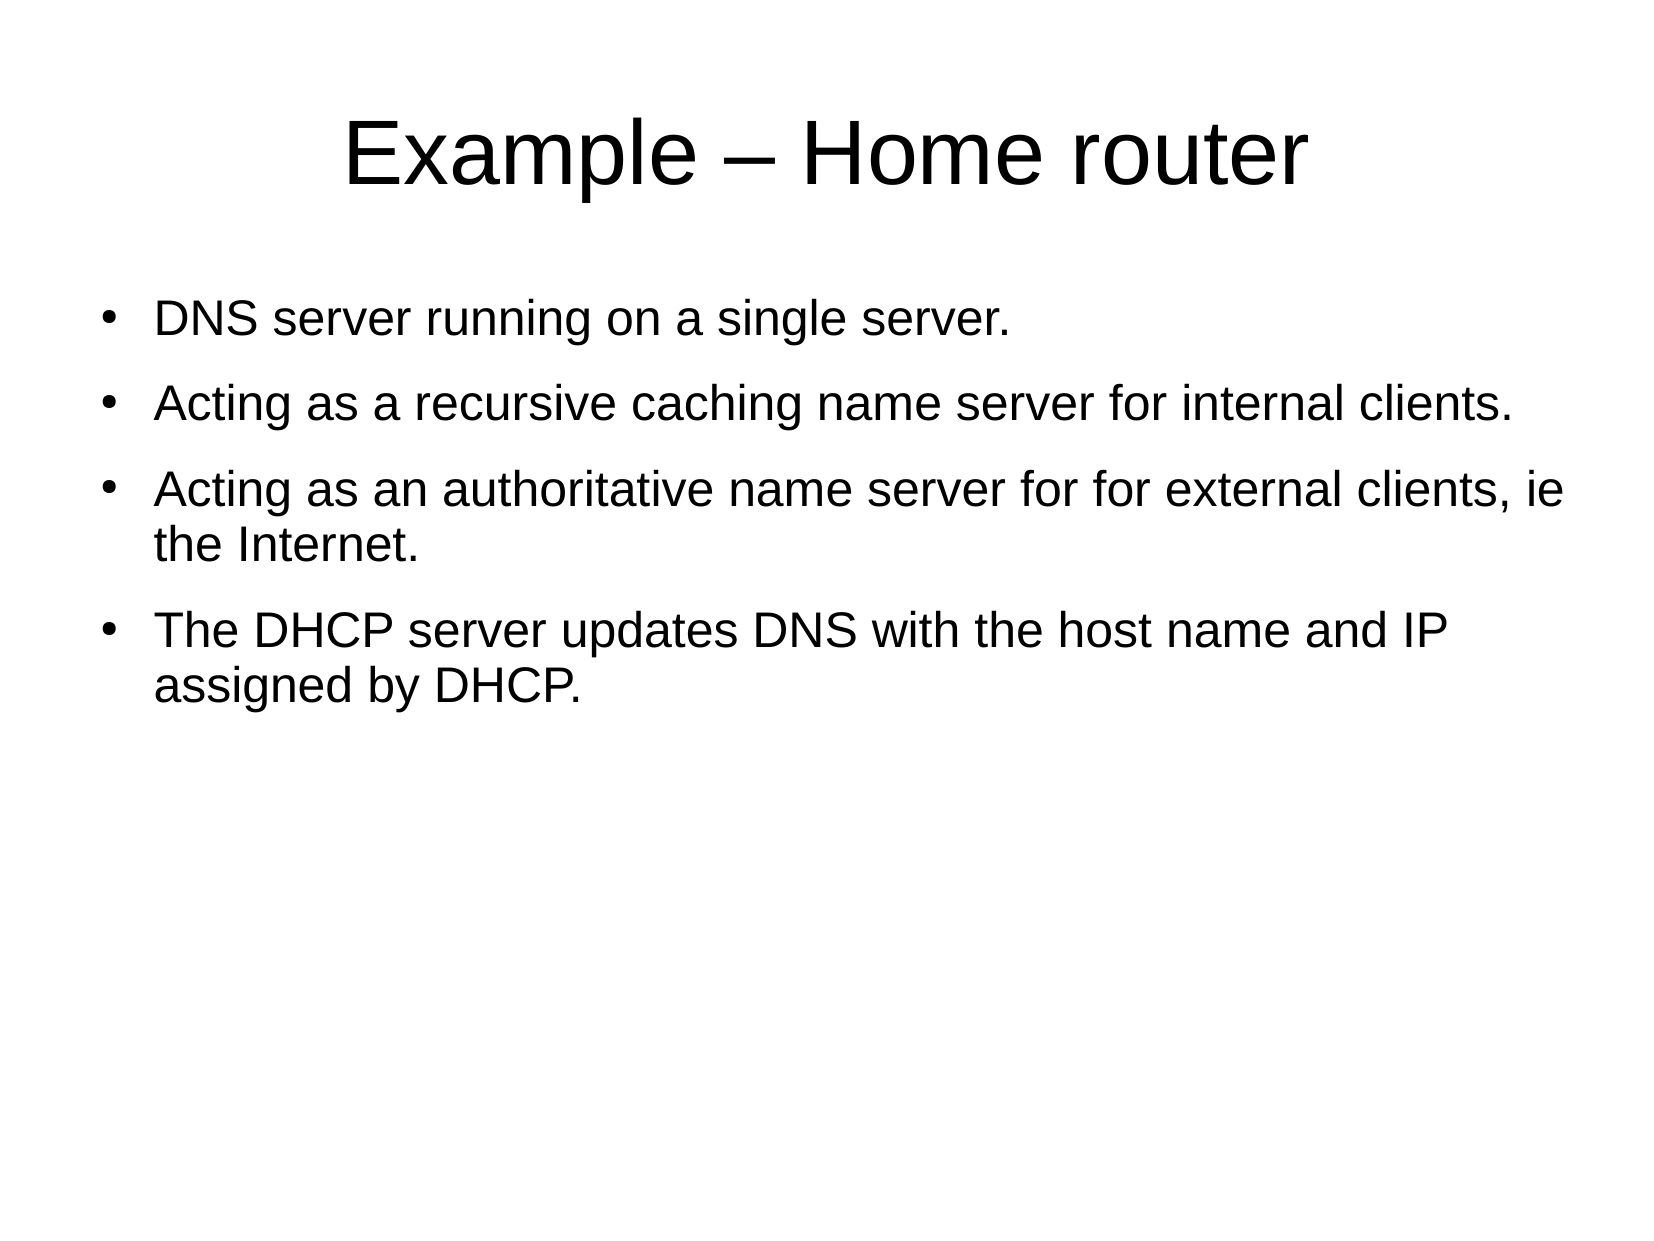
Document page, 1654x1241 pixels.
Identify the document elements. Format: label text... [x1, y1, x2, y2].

list DNS server running on a single server. Acting as a recursive caching name server for internal clients. Acting as an authoritative name server for for external clients, ie the Internet. The DHCP server updates DNS with the host name and IP assigned by DHCP. [82, 290, 1571, 1109]
title Example – Home router [82, 49, 1571, 257]
